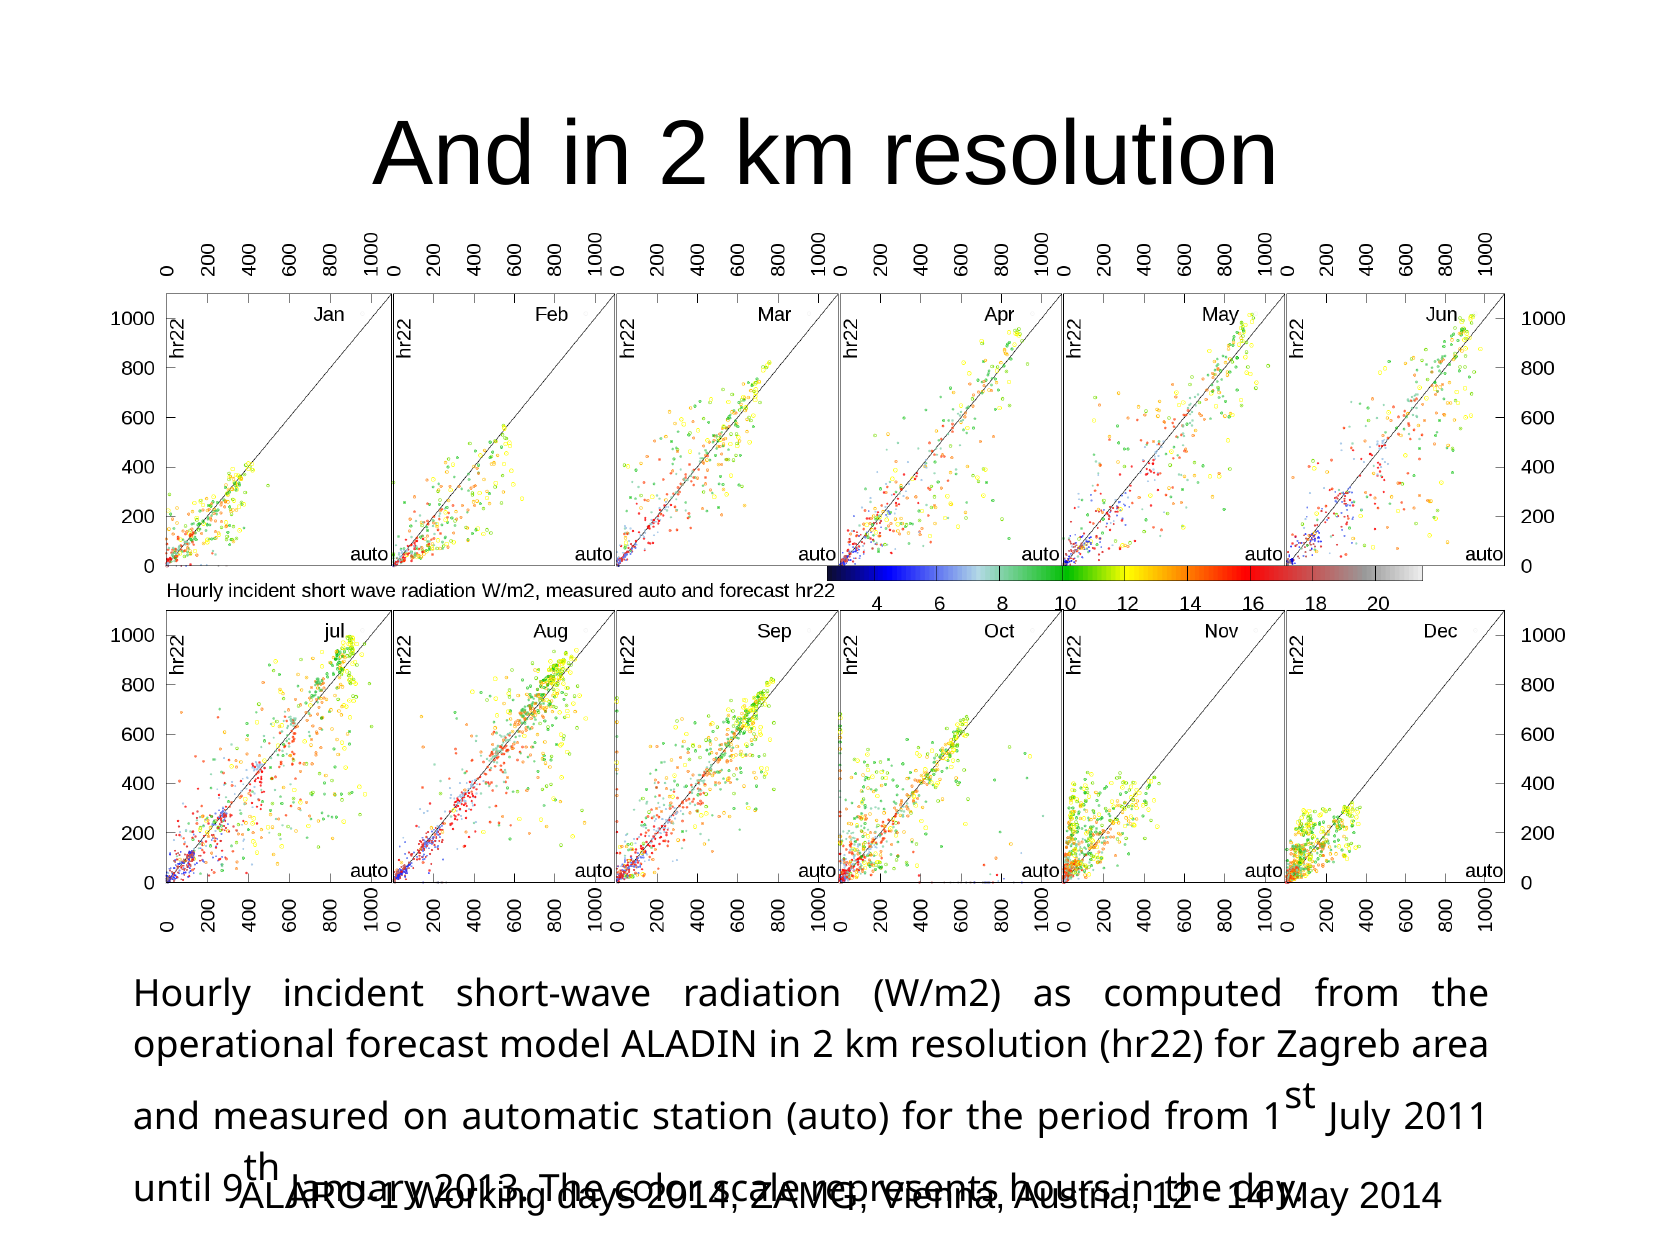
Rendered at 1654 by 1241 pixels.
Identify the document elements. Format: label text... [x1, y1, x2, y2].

title And in 2 km resolution [82, 49, 1571, 215]
text_box ALARO-1 Working days 2014, ZAMG, Vienna, Austria, 12 - 14 May 2014 [224, 1167, 1467, 1225]
picture [82, 215, 1571, 960]
text_box Hourly incident short-wave radiation (W/m2) as computed from the operational forecast model ALADIN in 2 km resolution (hr22) for Zagreb area and measured on automatic station (auto) for the period from 1st July 2011 until 9th January 2013. The color scale represents hours in the day. [106, 959, 1524, 1163]
